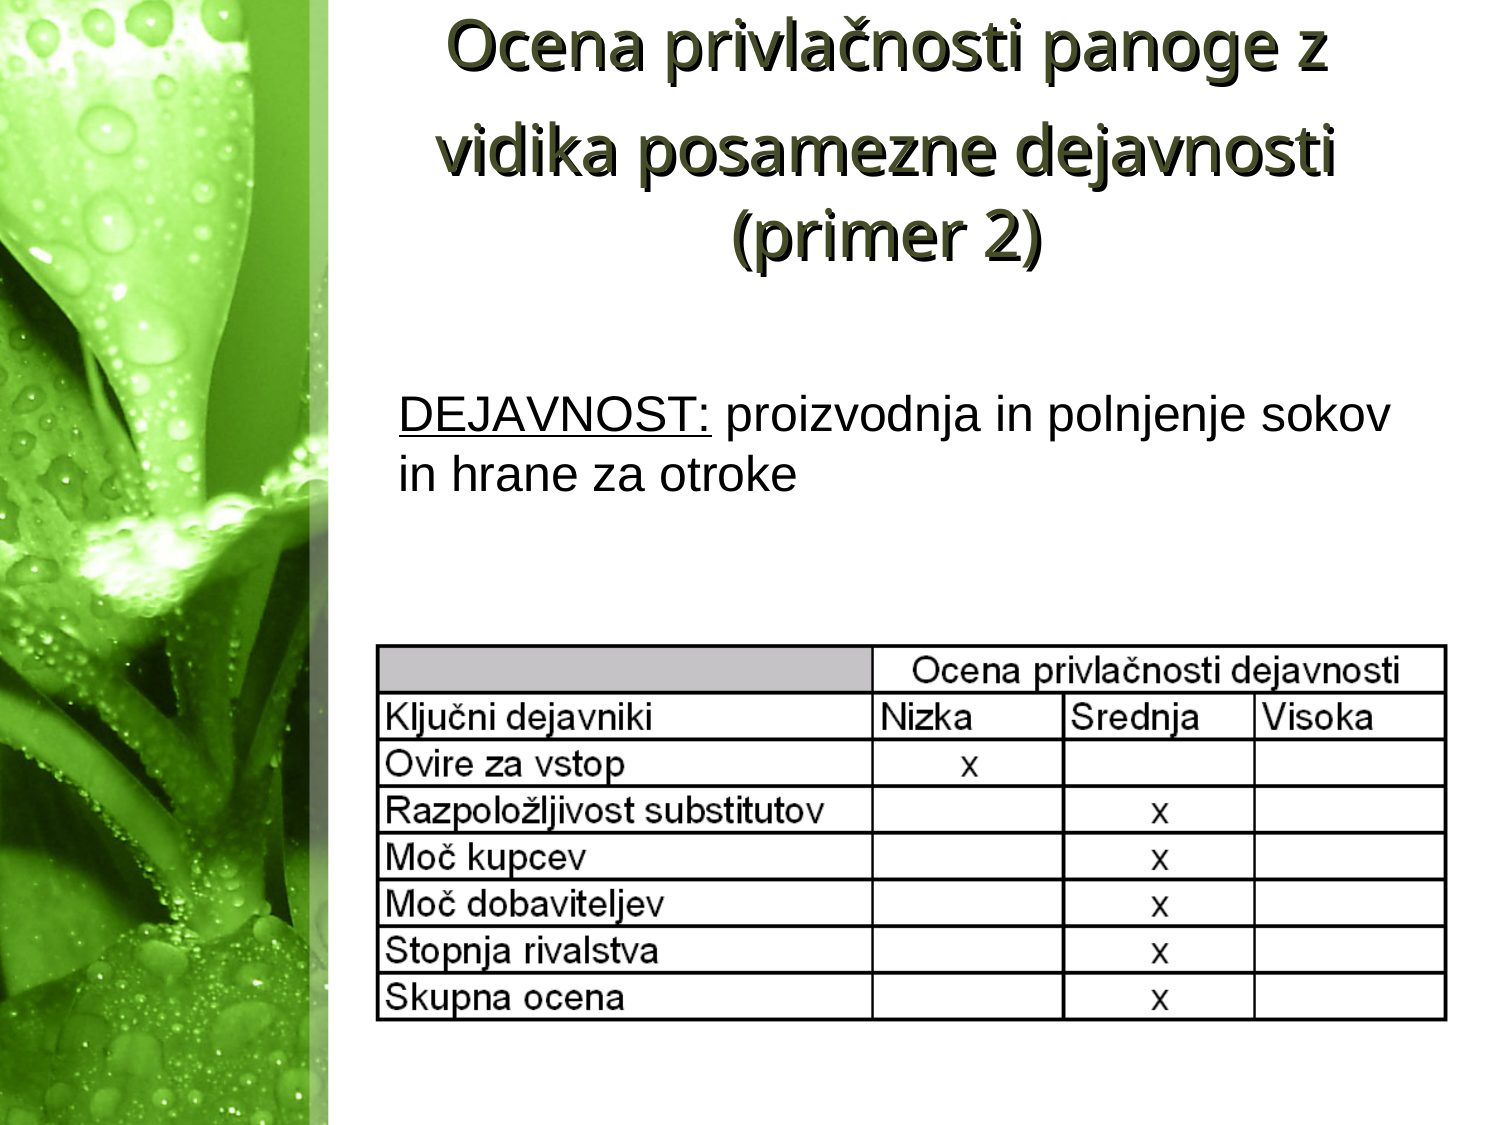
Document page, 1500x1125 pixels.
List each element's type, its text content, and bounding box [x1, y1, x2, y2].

text_box [360, 633, 1459, 1035]
text_box DEJAVNOST: proizvodnja in polnjenje sokov in hrane za otroke [383, 373, 1436, 510]
picture [0, 0, 1500, 1125]
text_box Ocena privlačnosti panoge z vidika posamezne dejavnosti (primer 2) [336, 54, 1437, 218]
